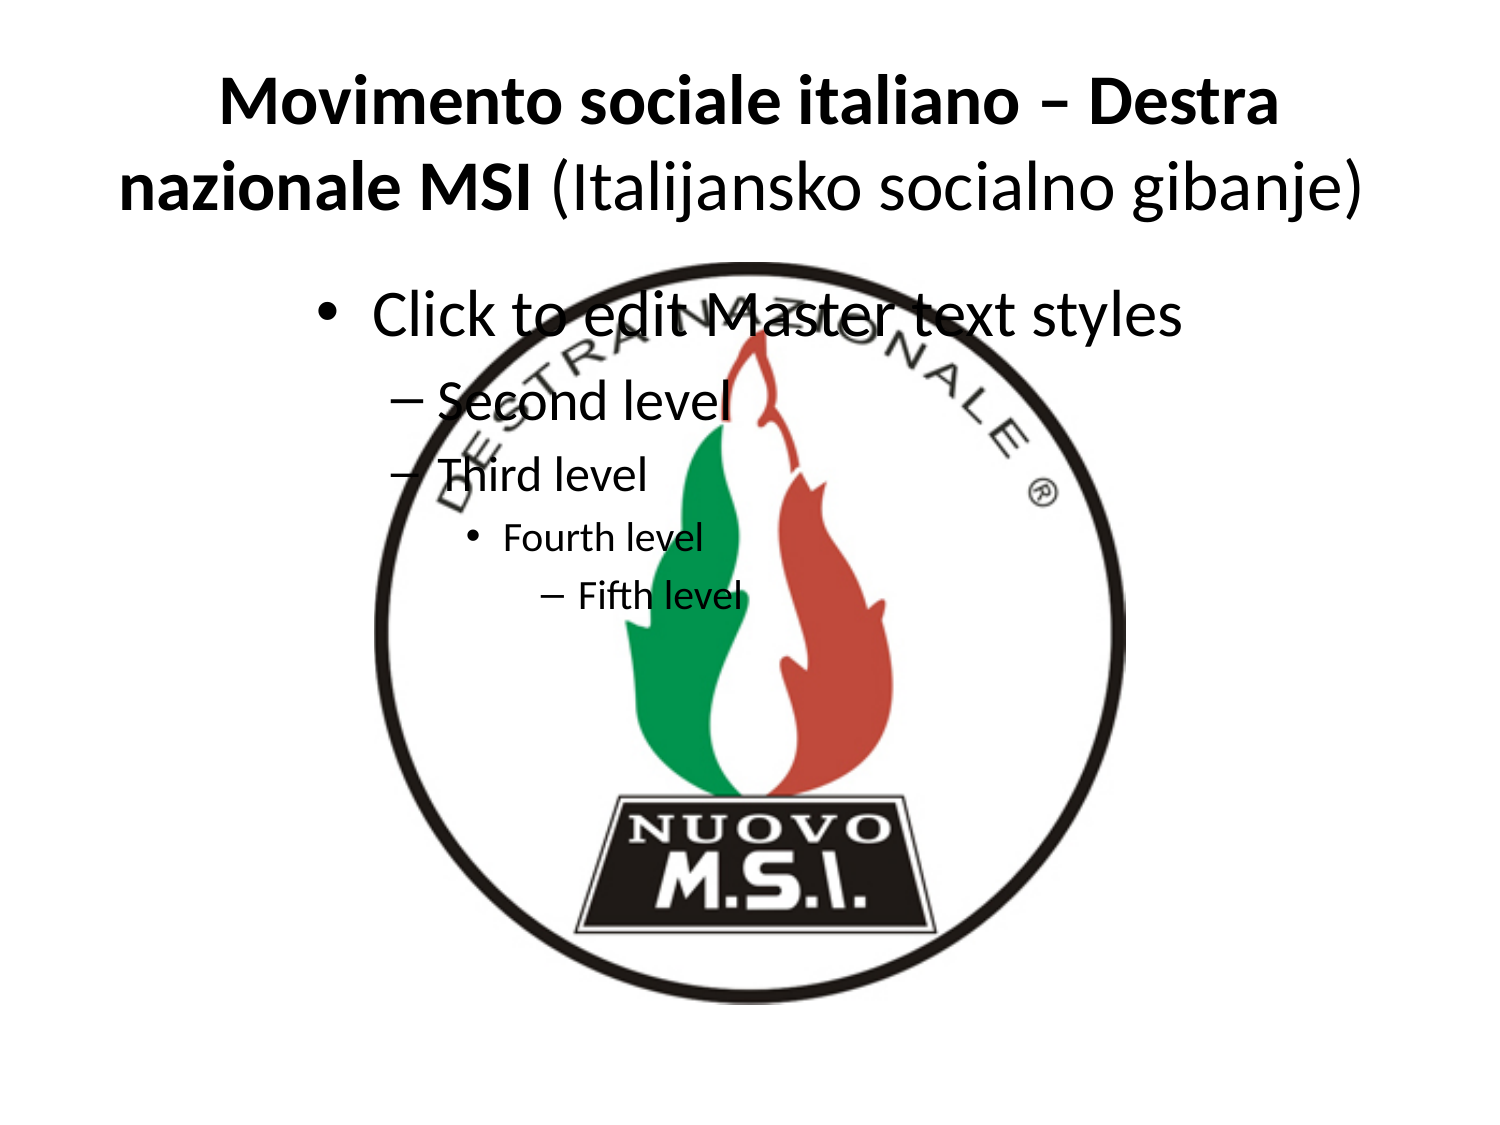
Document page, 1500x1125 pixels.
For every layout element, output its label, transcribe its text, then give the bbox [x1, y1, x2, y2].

picture [75, 262, 1425, 1005]
title Movimento sociale italiano – Destra nazionale MSI (Italijansko socialno gibanje) [75, 45, 1425, 233]
